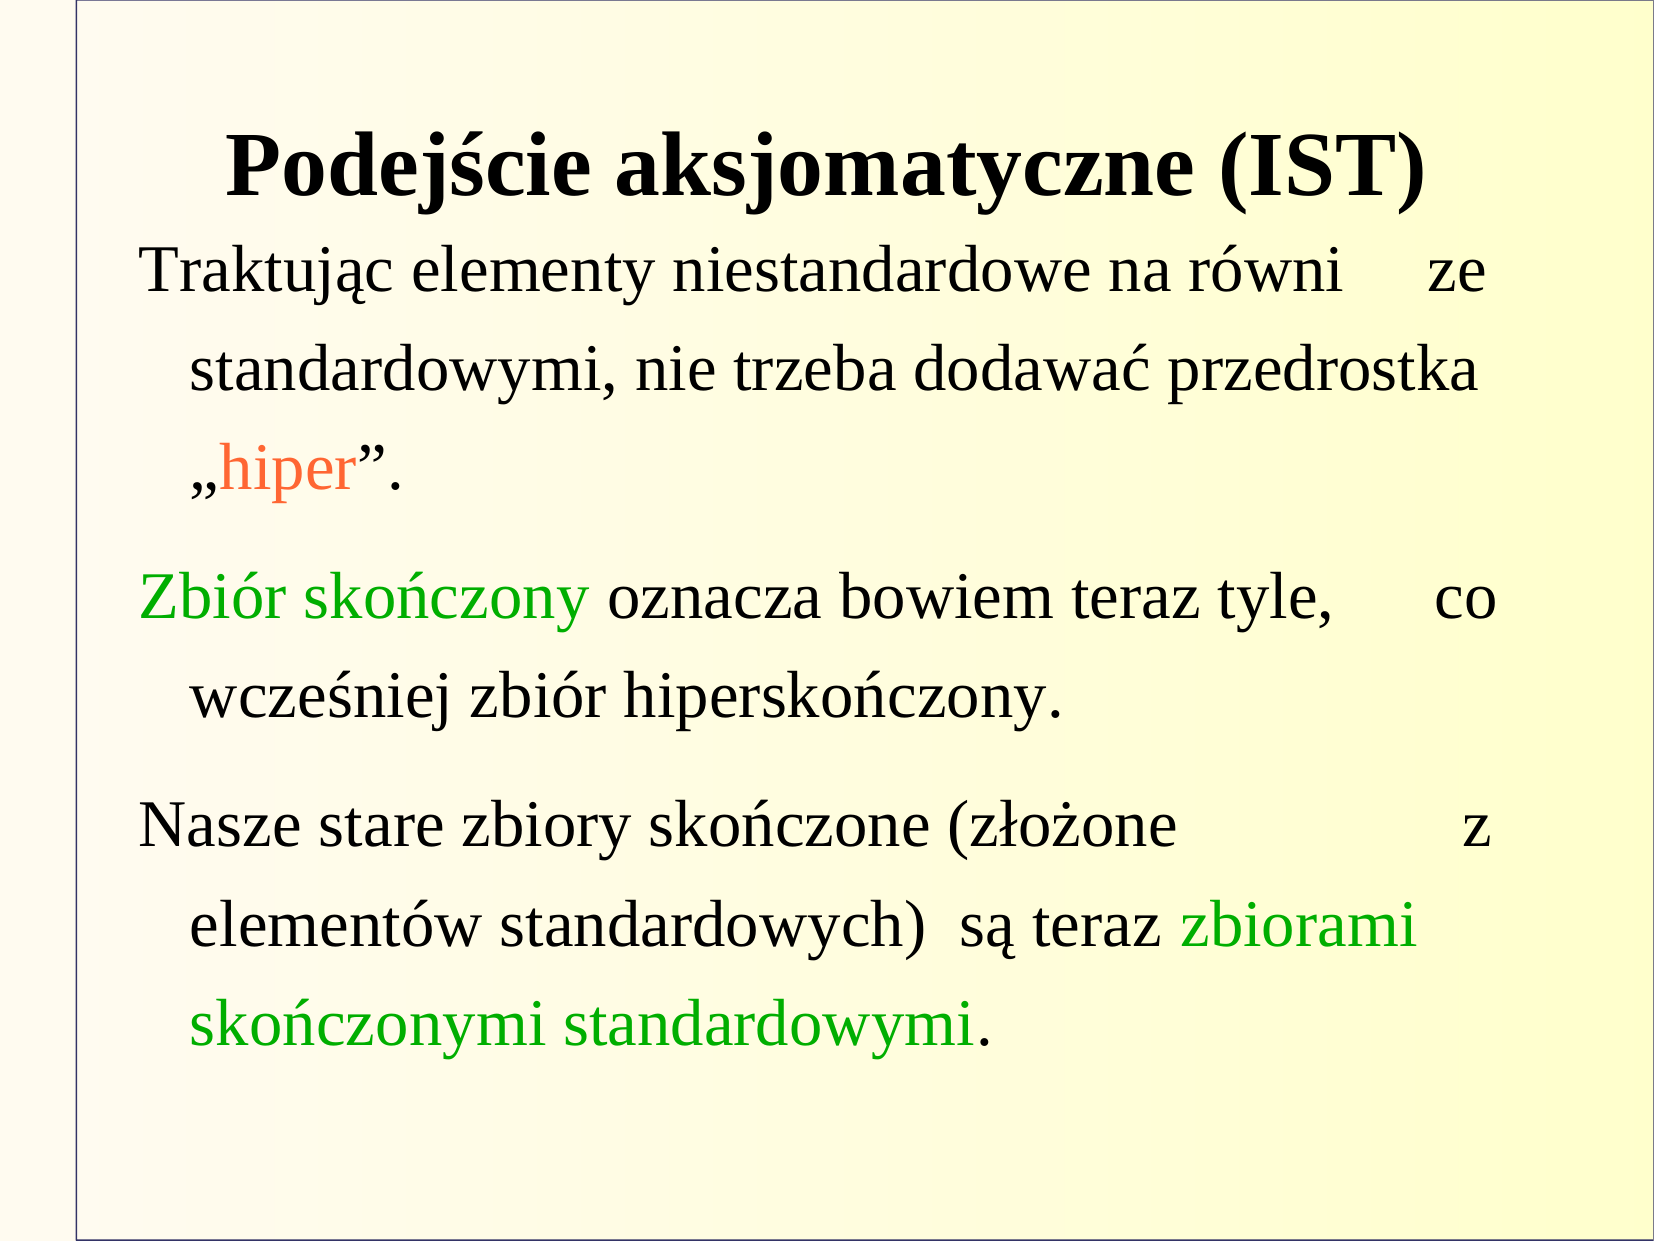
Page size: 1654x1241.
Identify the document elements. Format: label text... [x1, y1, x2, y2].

picture [0, 0, 75, 1241]
list Traktując elementy niestandardowe na równi ze standardowymi, nie trzeba dodawać przedrostka „hiper”. Zbiór skończony oznacza bowiem teraz tyle, co wcześniej zbiór hiperskończony. Nasze stare zbiory skończone (złożone z elementów standardowych) są teraz zbiorami skończonymi standardowymi. [121, 206, 1534, 1241]
title Podejście aksjomatyczne (IST) [121, 29, 1534, 206]
